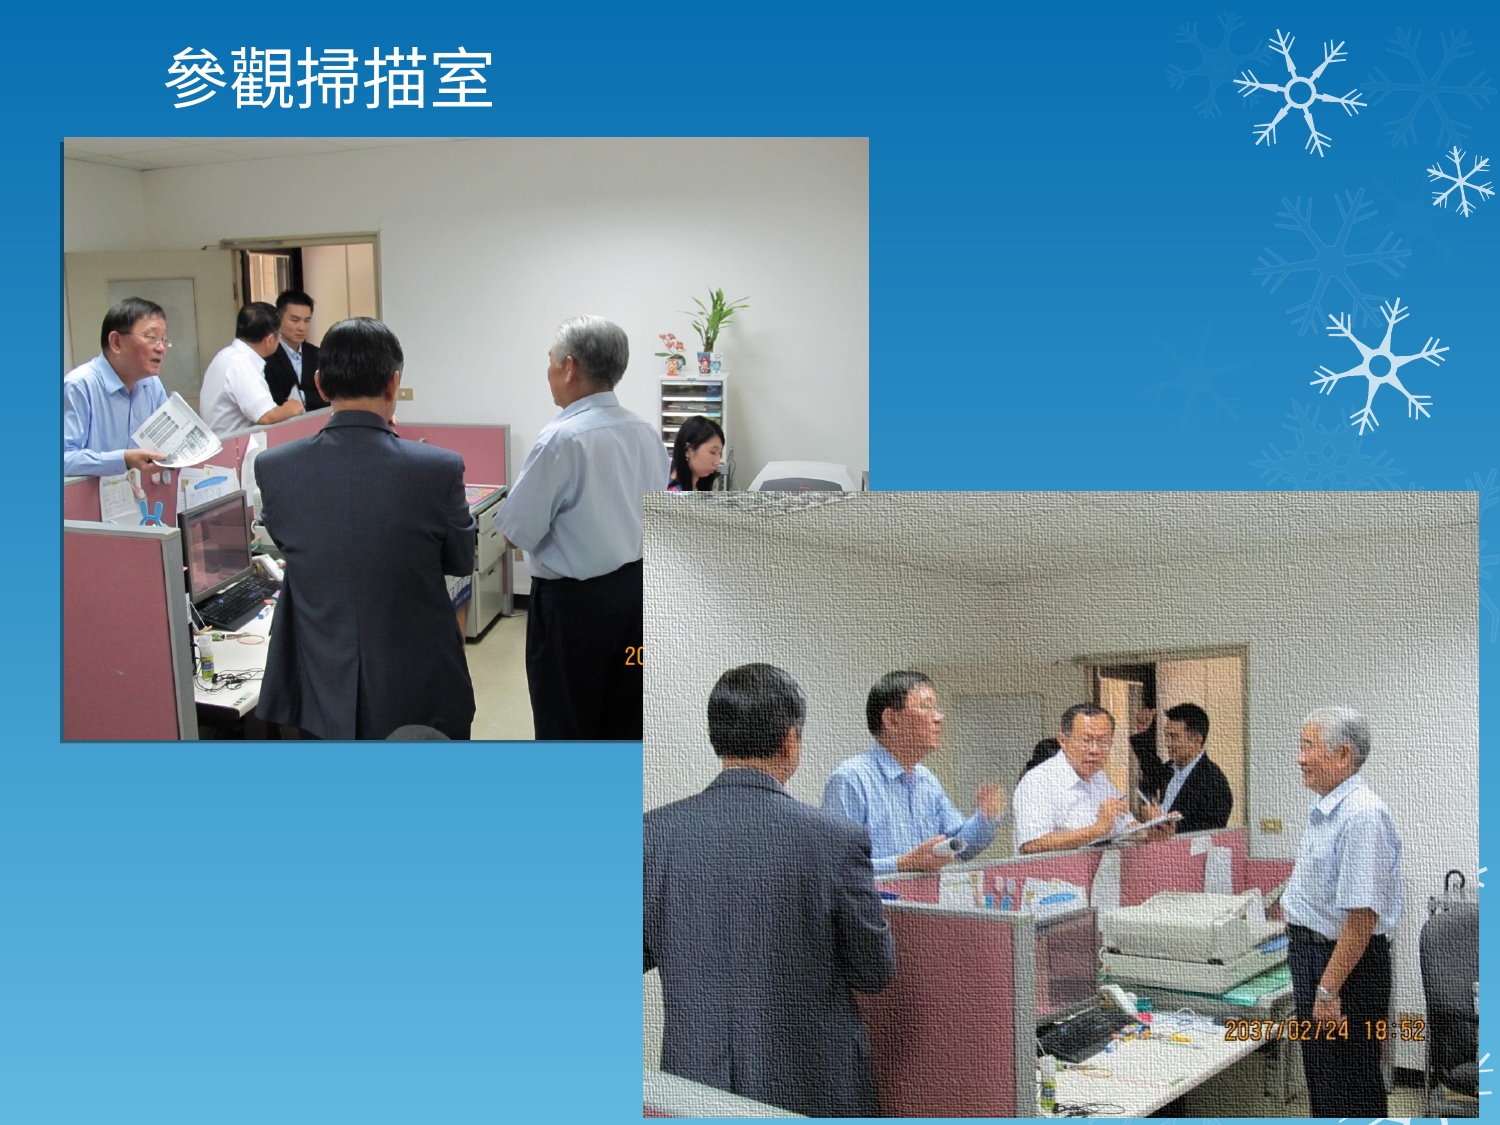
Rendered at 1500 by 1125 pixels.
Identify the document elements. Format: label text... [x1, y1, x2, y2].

title 參觀掃描室 [147, 0, 1317, 153]
picture [64, 137, 1479, 1118]
